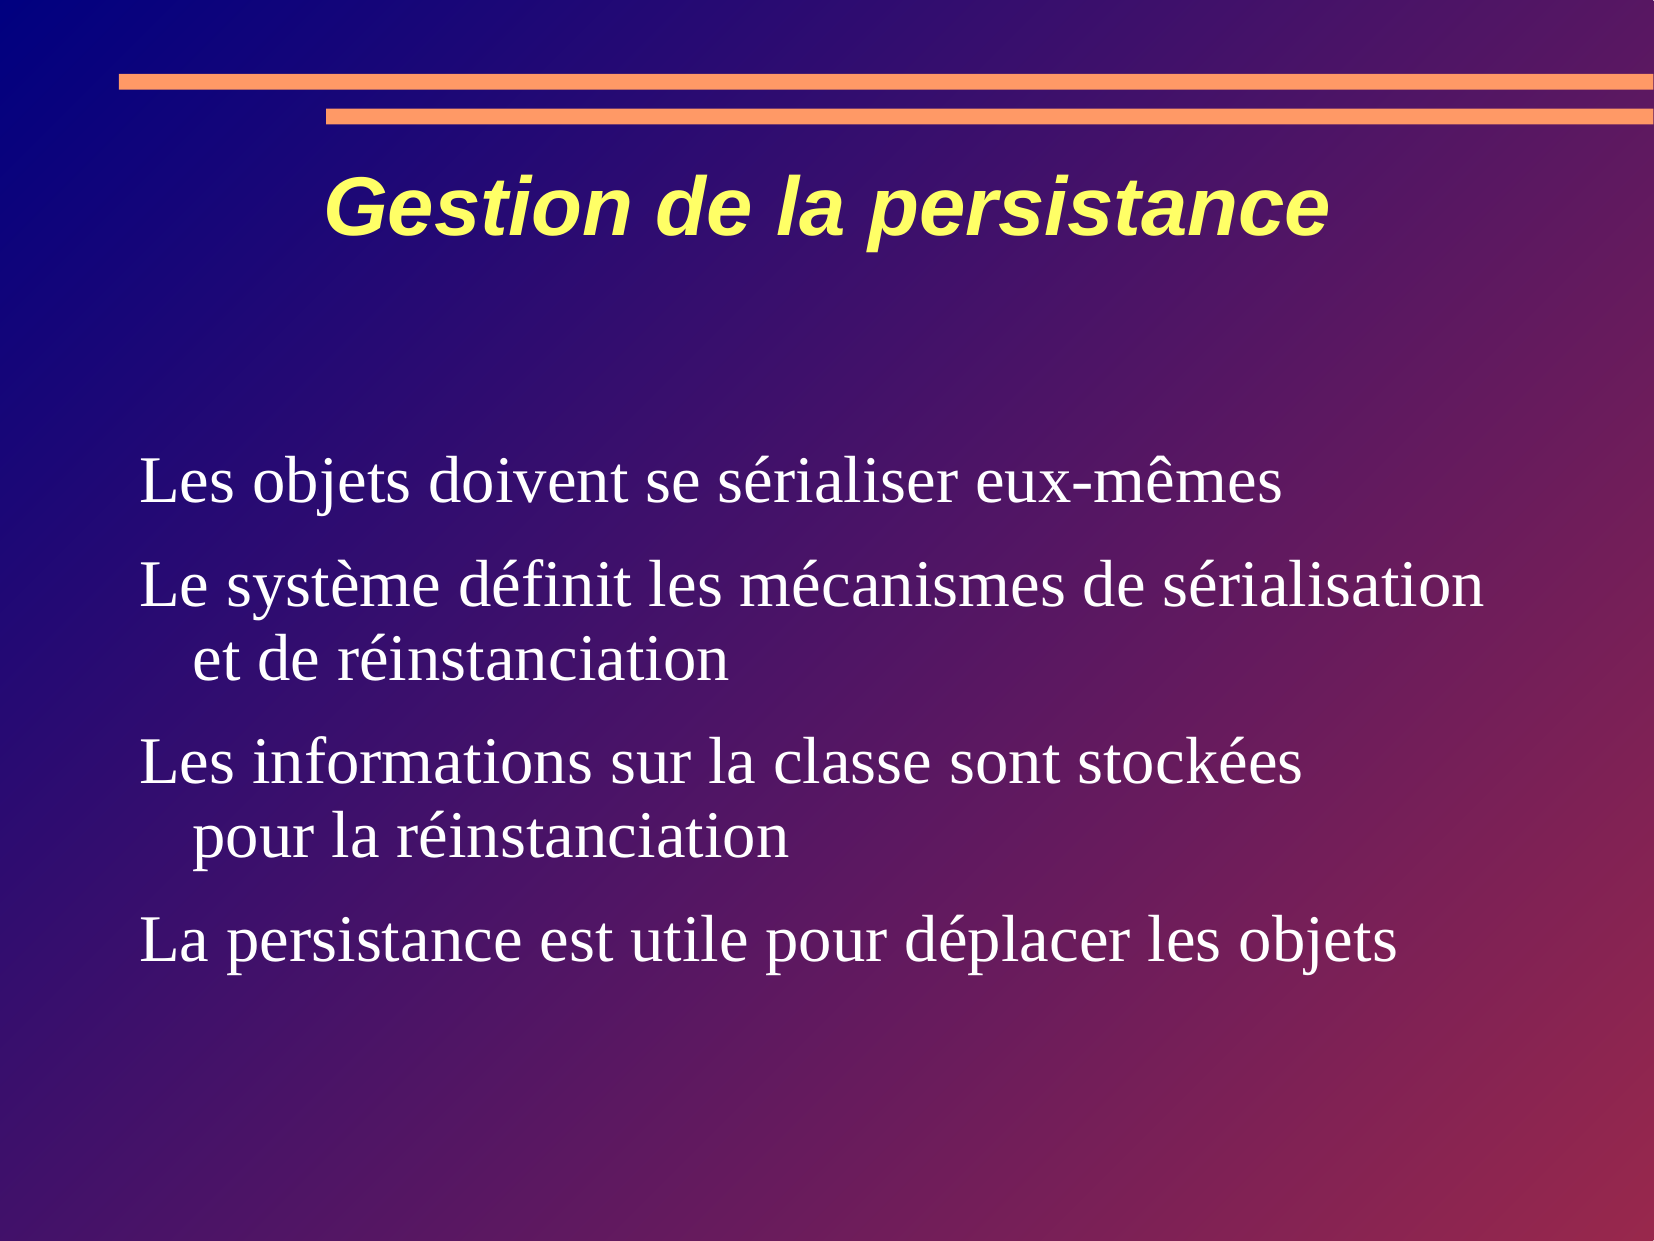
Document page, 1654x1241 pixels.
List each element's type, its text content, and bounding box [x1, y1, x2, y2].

title Gestion de la persistance [121, 102, 1534, 311]
list Les objets doivent se sérialiser eux-mêmes Le système définit les mécanismes de sérialisation et de réinstanciation Les informations sur la classe sont stockées pour la réinstanciation La persistance est utile pour déplacer les objets [121, 443, 1534, 1127]
